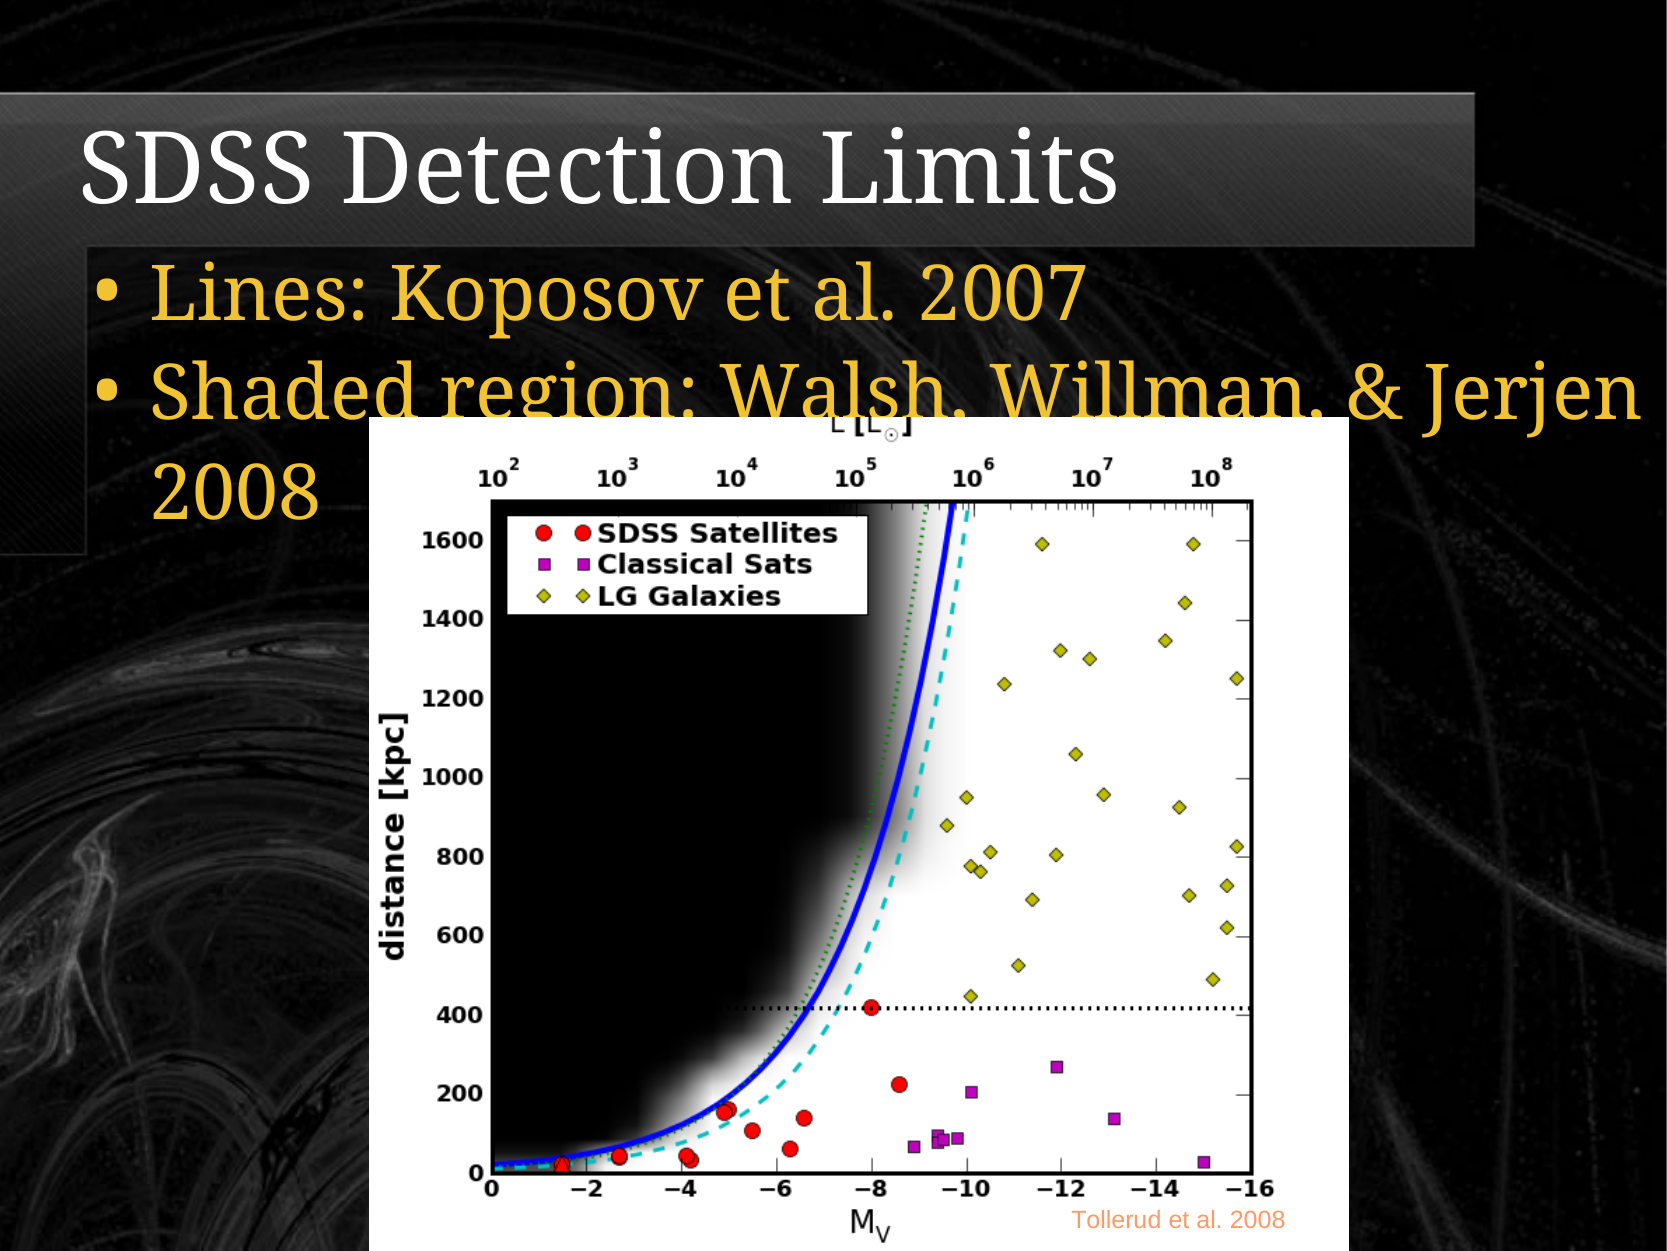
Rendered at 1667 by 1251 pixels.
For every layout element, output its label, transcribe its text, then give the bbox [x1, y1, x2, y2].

picture [0, 0, 1667, 1251]
text_box Tollerud et al. 2008 [1010, 1190, 1347, 1251]
title SDSS Detection Limits [78, 99, 1665, 250]
list Lines: Koposov et al. 2007 Shaded region: Walsh, Willman, & Jerjen 2008 [74, 240, 1661, 1142]
